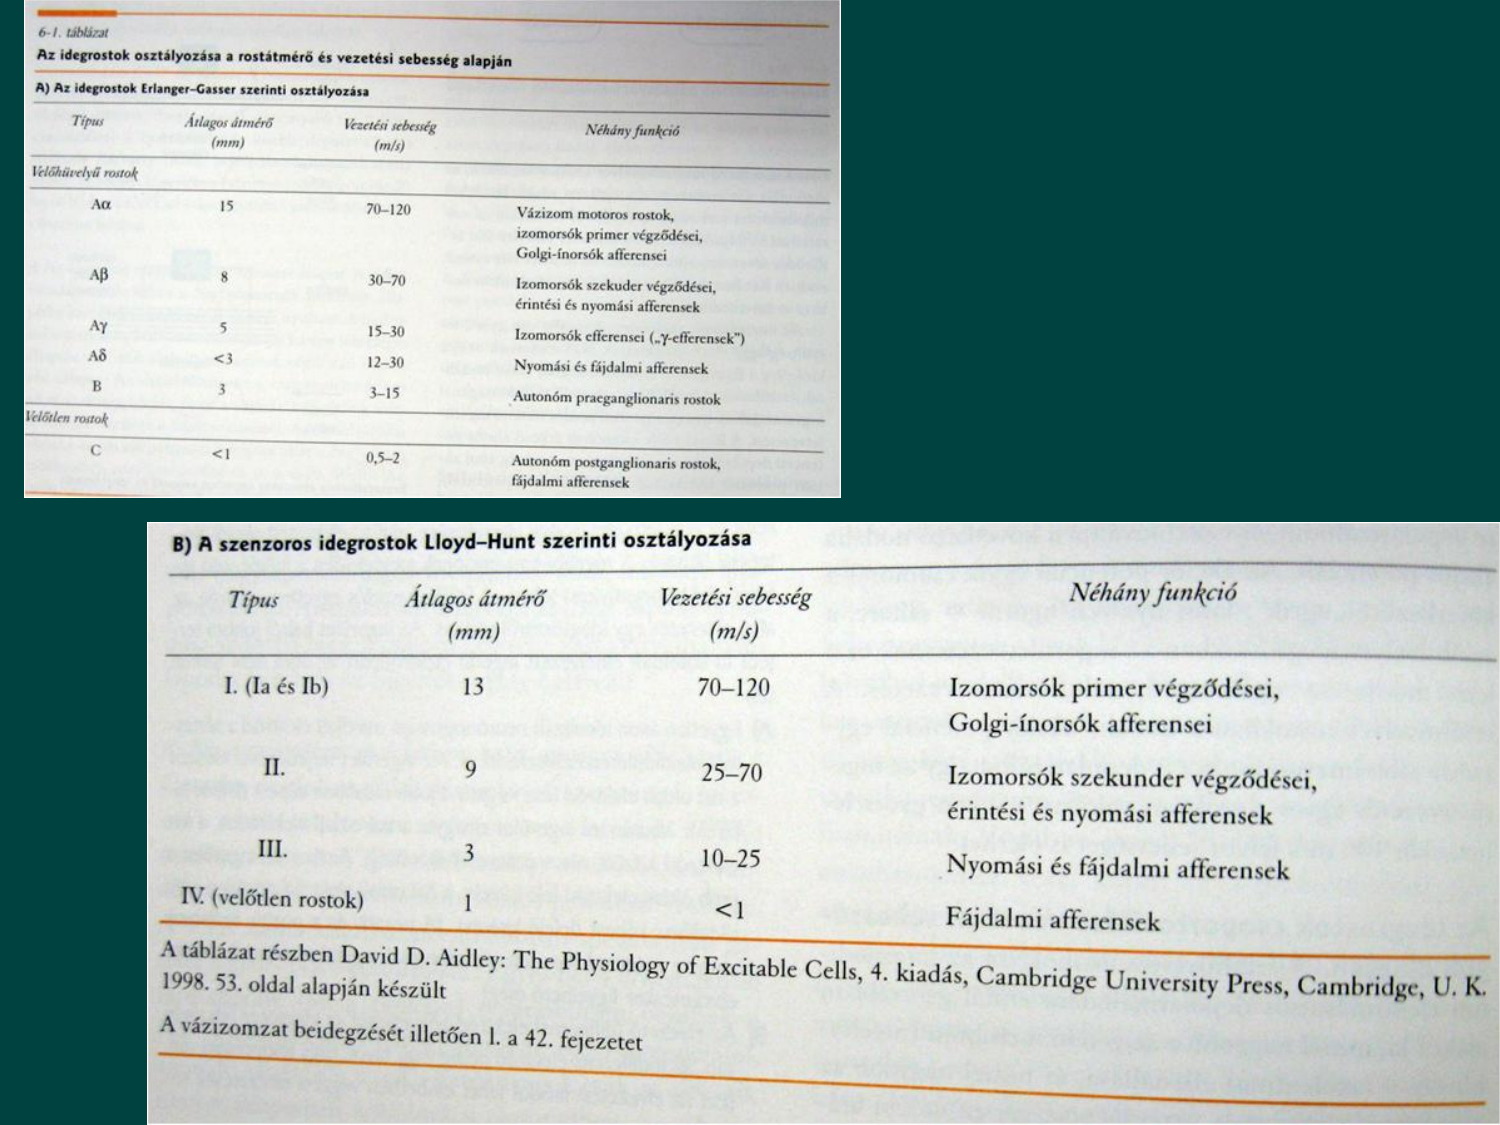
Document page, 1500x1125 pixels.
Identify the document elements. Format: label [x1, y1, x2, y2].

picture [147, 522, 1500, 1125]
picture [24, 0, 841, 498]
